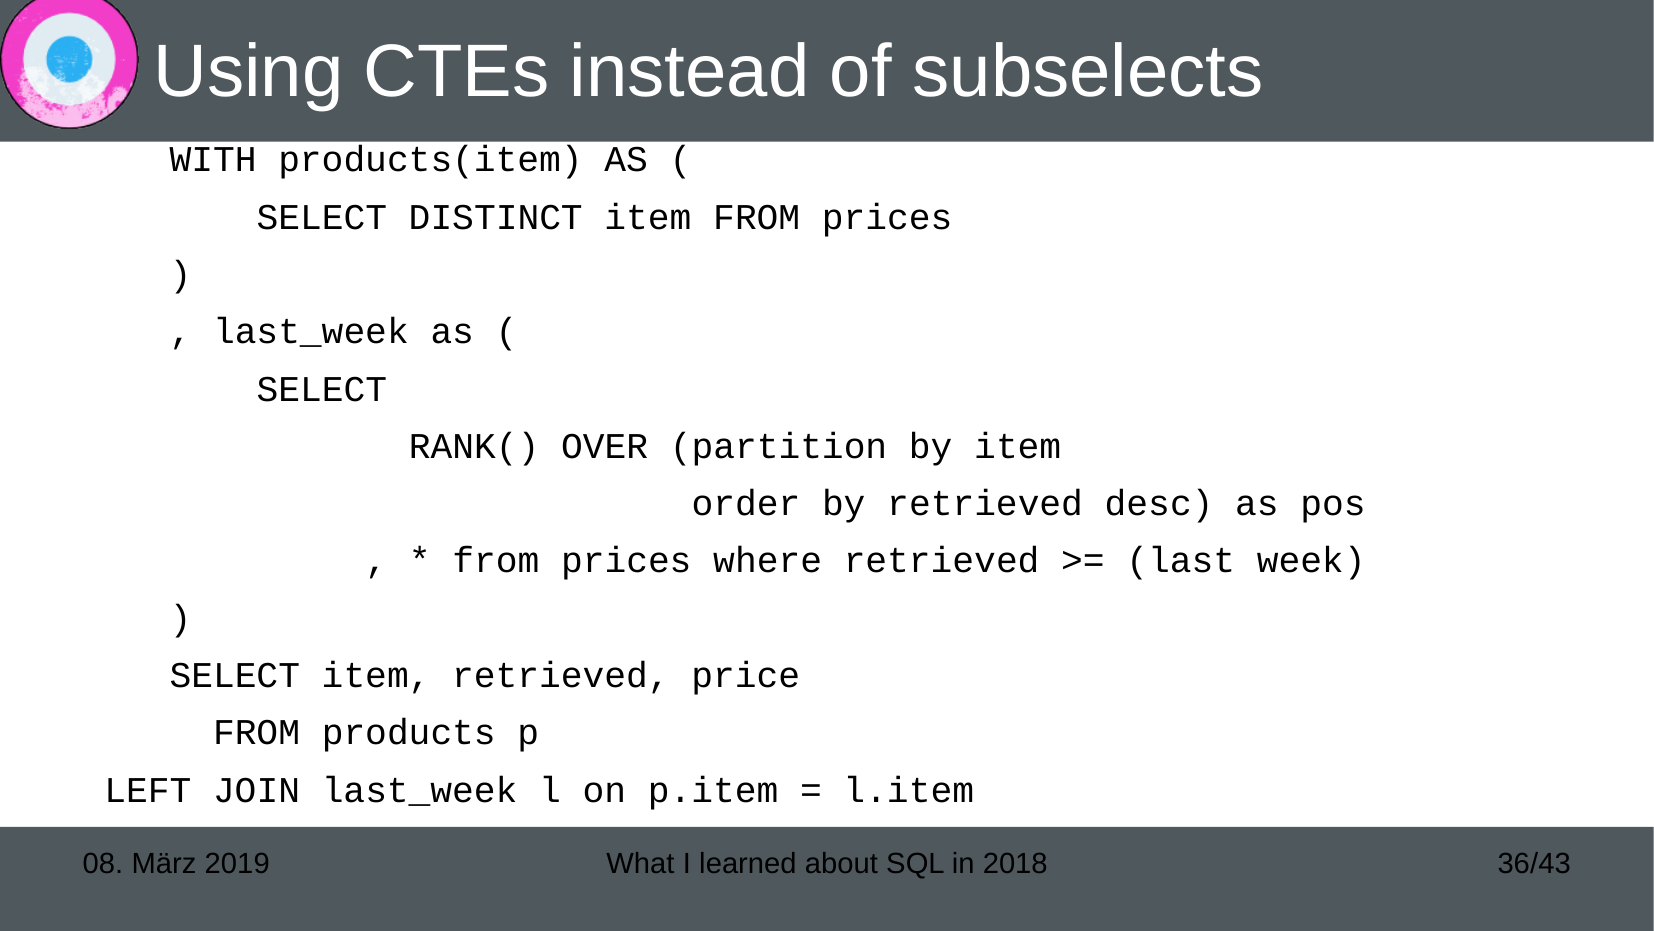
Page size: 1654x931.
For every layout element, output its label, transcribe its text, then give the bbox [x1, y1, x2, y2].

title Using CTEs instead of subselects [153, 5, 1654, 136]
picture [0, 0, 228, 148]
list WITH products(item) AS ( SELECT DISTINCT item FROM prices ) , last_week as ( SELECT RANK() OVER (partition by item order by retrieved desc) as pos , * from prices where retrieved >= (last week) ) SELECT item, retrieved, price FROM products p LEFT JOIN last_week l on p.item = l.item [82, 141, 1571, 815]
